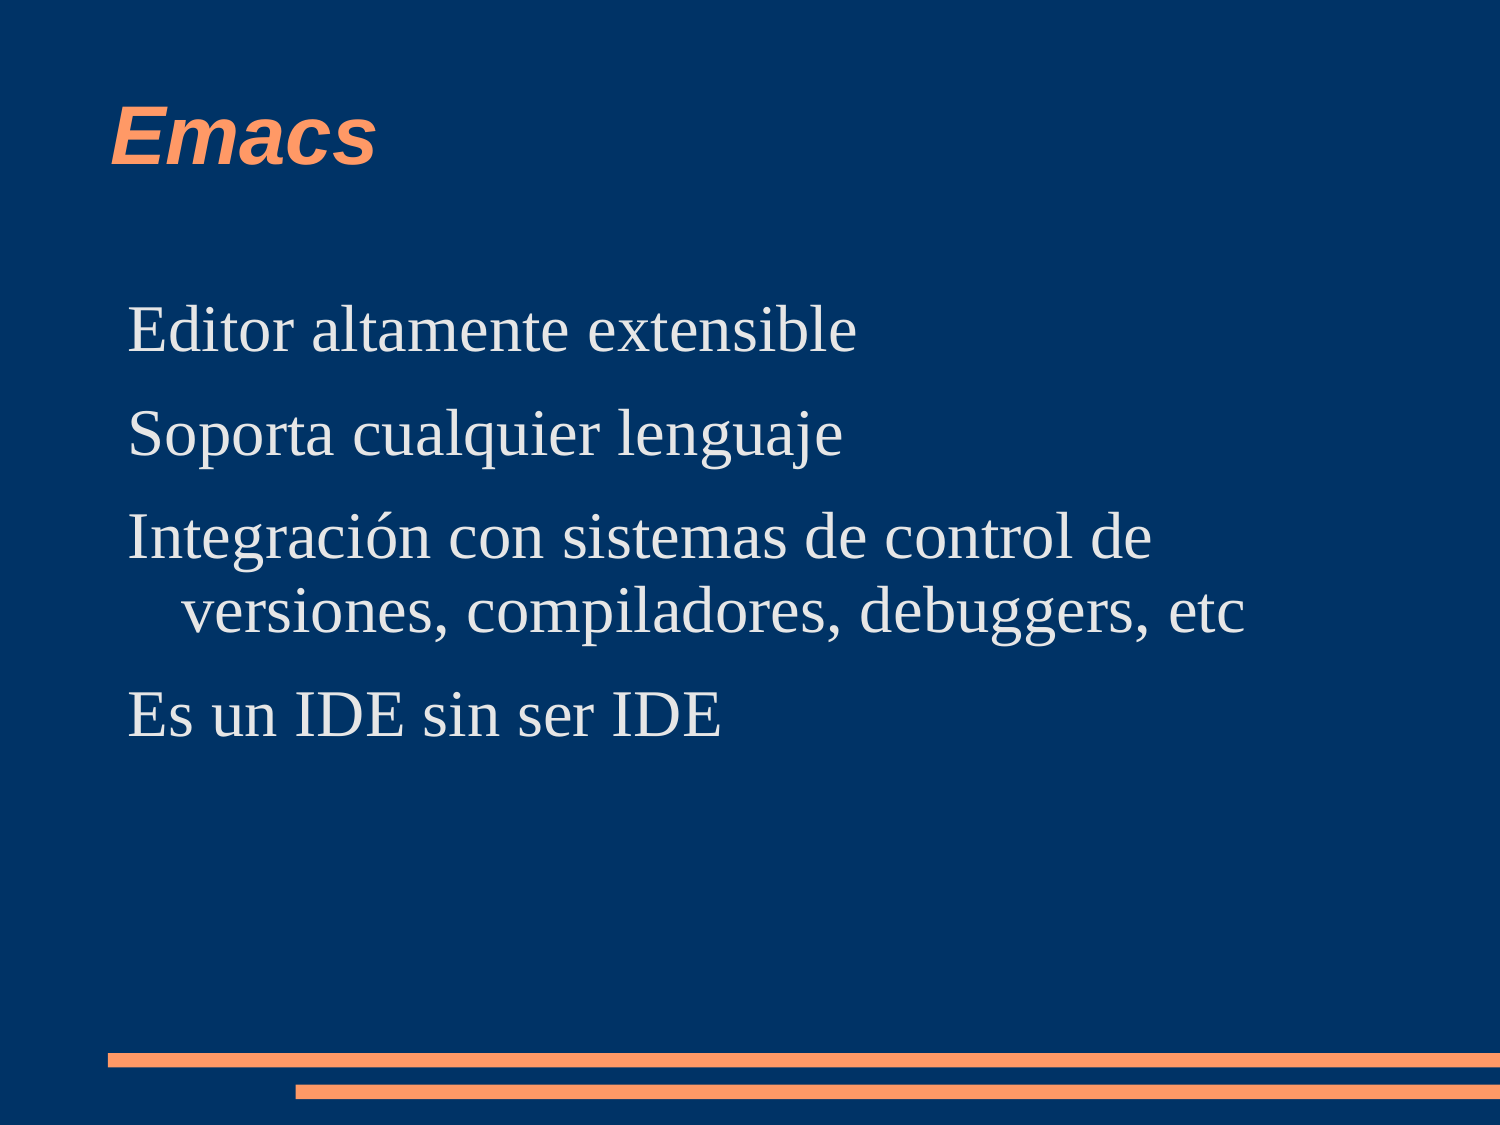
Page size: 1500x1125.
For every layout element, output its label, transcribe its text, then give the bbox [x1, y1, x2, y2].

title Emacs [110, 41, 1392, 230]
list Editor altamente extensible Soporta cualquier lenguaje Integración con sistemas de control de versiones, compiladores, debuggers, etc Es un IDE sin ser IDE [110, 292, 1416, 1027]
